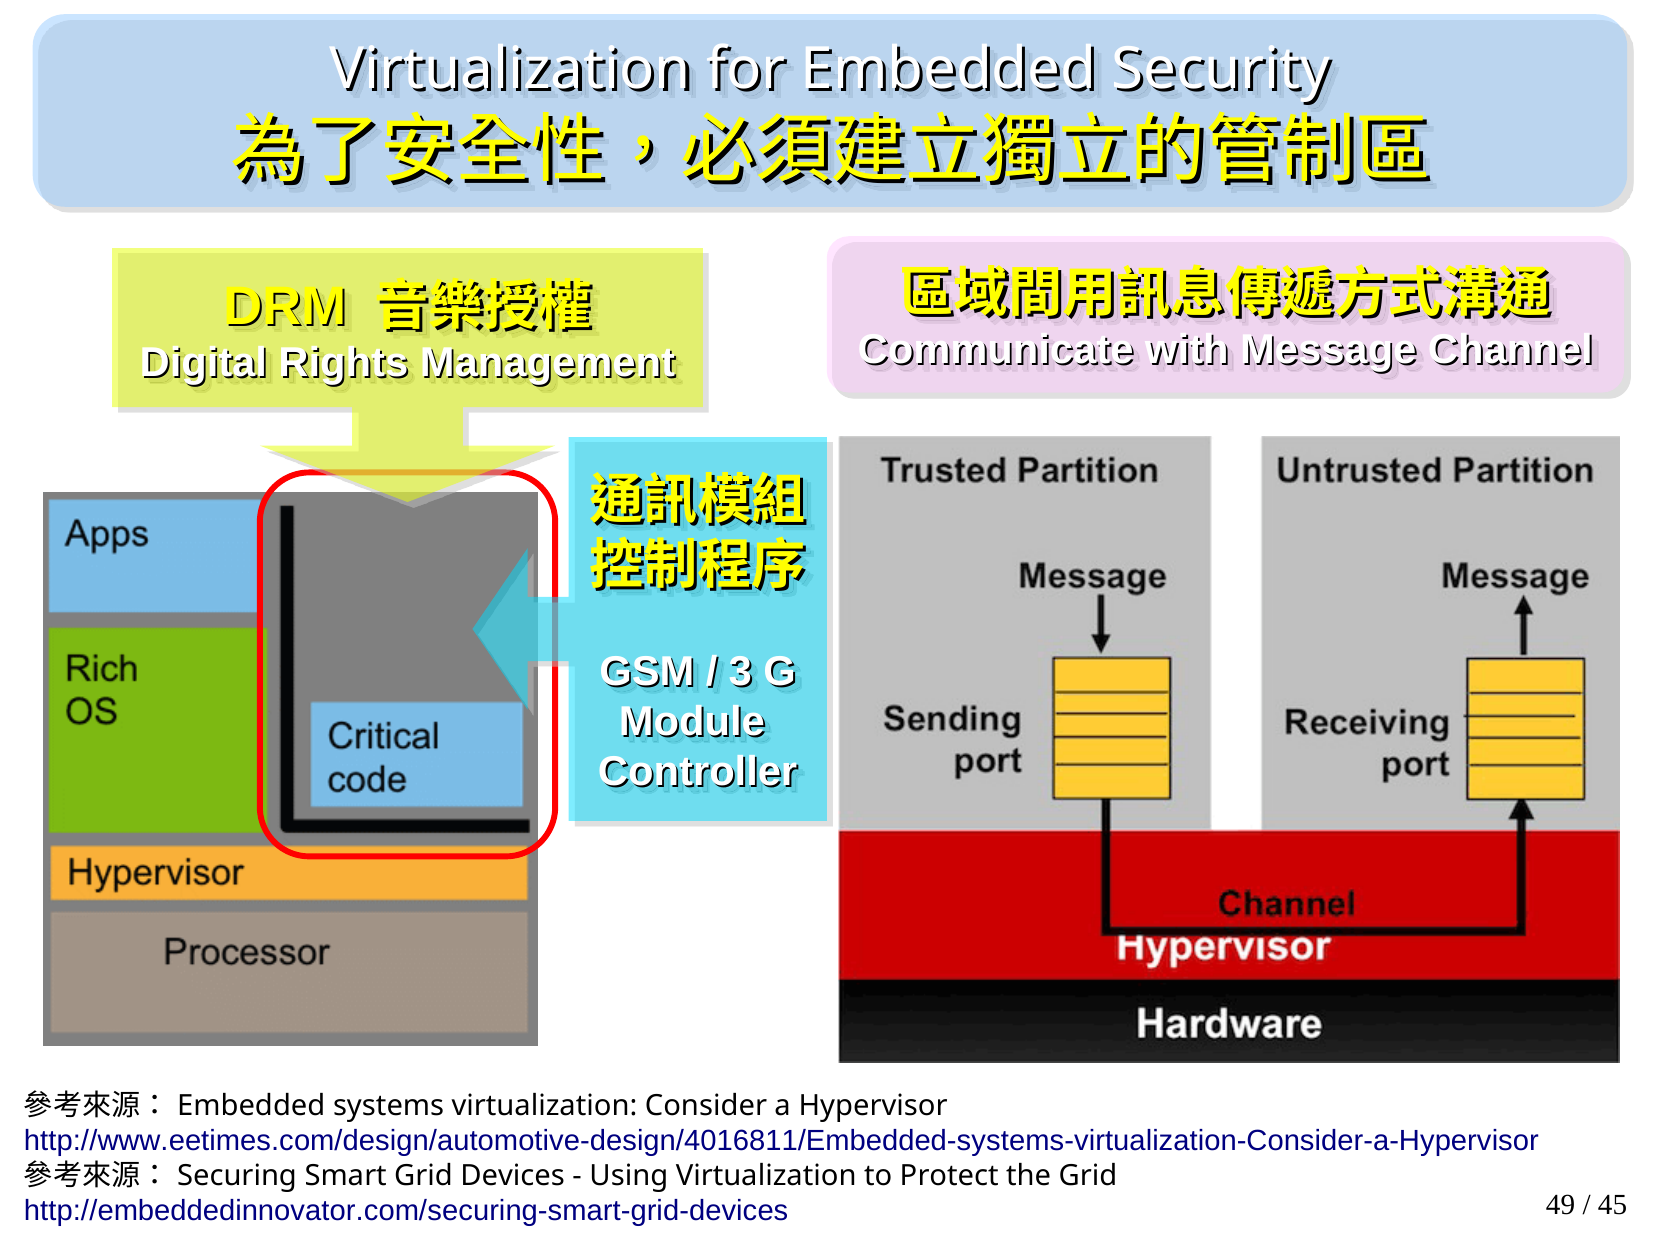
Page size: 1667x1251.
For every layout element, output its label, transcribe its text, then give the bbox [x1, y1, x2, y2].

text_box 通訊模組 控制程序 GSM / 3 G Module Controller [472, 437, 827, 821]
picture [838, 436, 1620, 1063]
picture [43, 492, 538, 1046]
picture [263, 492, 538, 853]
text_box 參考來源：Embedded systems virtualization: Consider a Hypervisor http://www.eetimes.com/design/automotive-design/4016811/Embedded-systems-virtualization-Consider-a-Hypervisor 參考來源：Securing Smart Grid Devices - Using Virtualization to Protect the Grid http://embeddedinnovator.com/securing-smart-grid-devices [9, 1079, 1667, 1234]
text_box DRM 音樂授權 Digital Rights Management [112, 248, 703, 503]
text_box Virtualization for Embedded Security 為了安全性，必須建立獨立的管制區 [32, 14, 1628, 207]
text_box 區域間用訊息傳遞方式溝通 Communicate with Message Channel [826, 236, 1625, 393]
